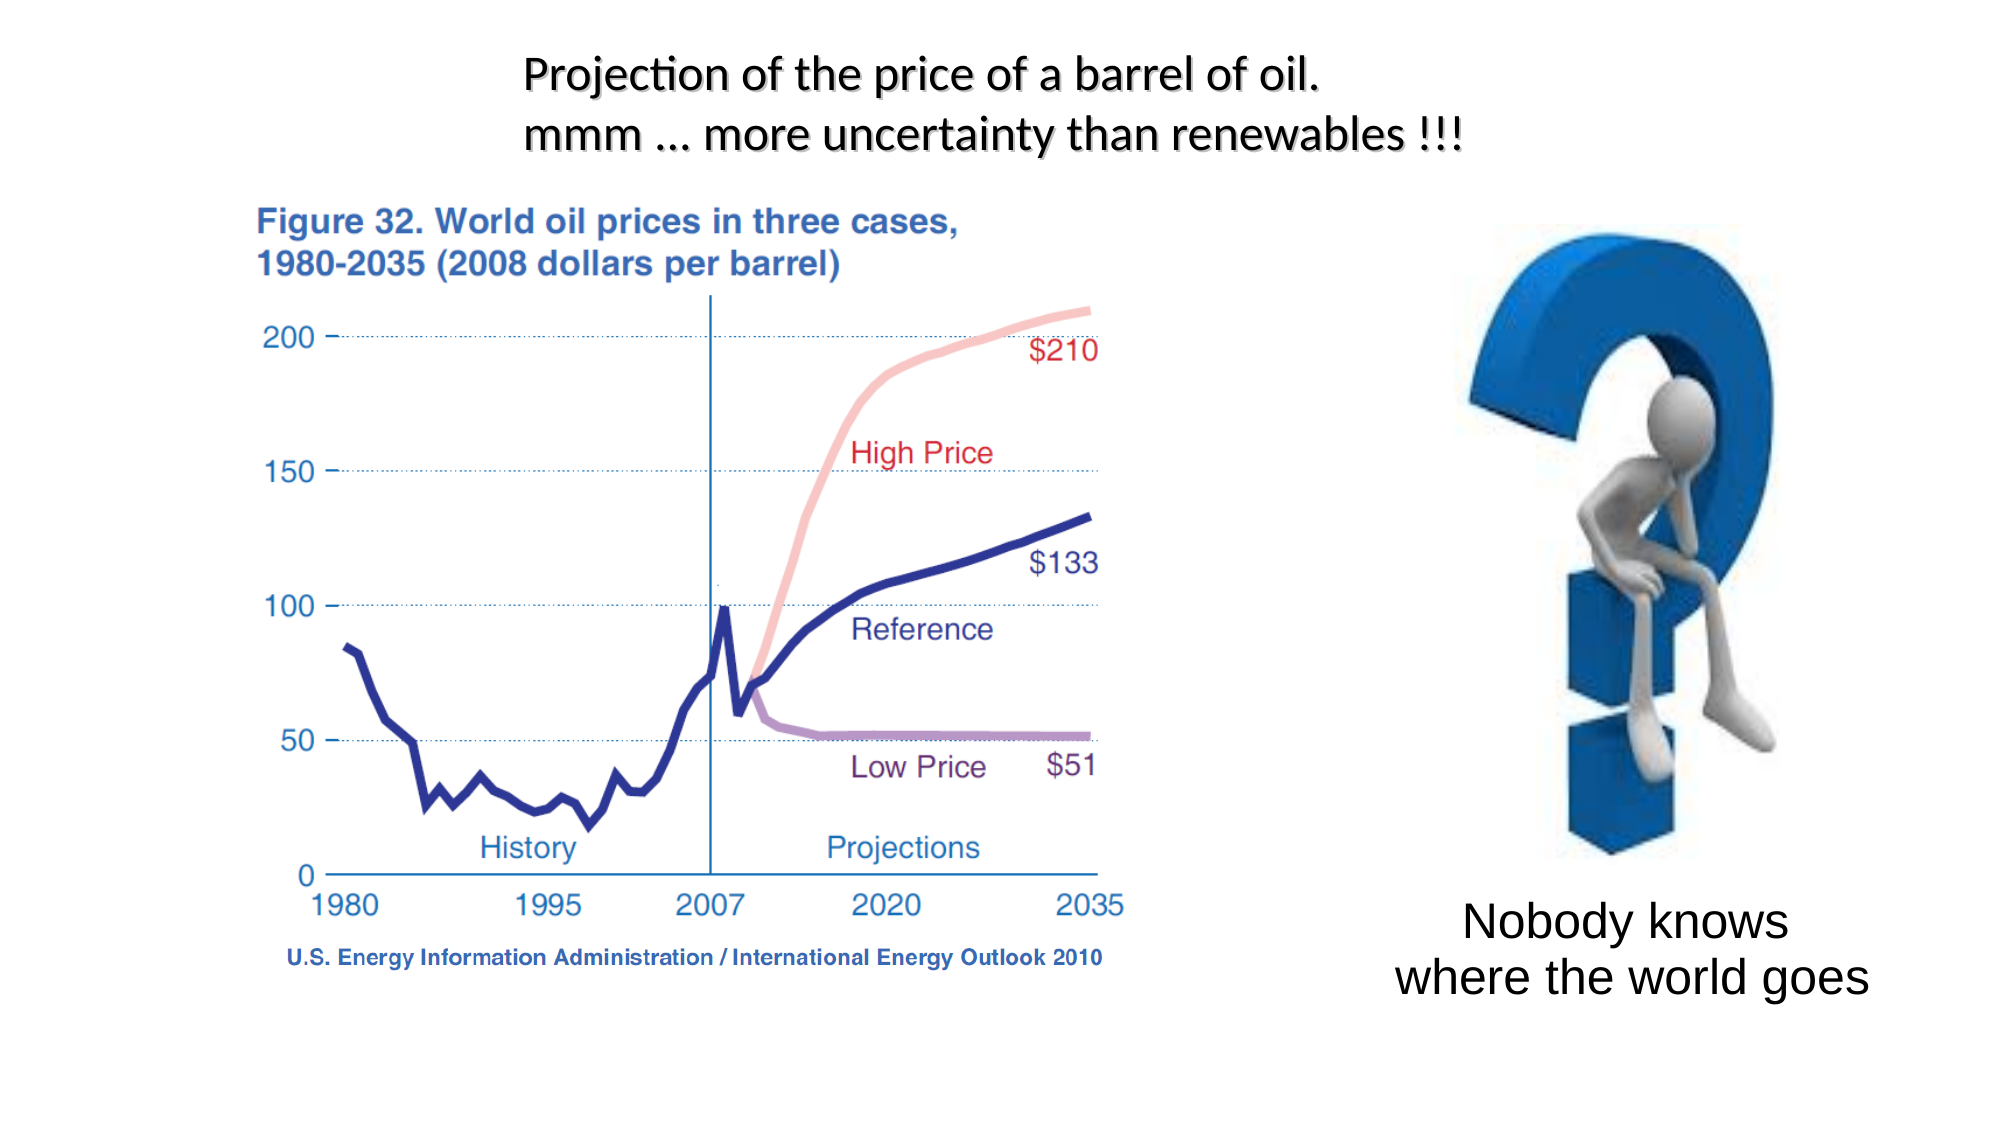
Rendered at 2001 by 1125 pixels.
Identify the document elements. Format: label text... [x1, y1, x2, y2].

text_box Nobody knows where the world goes [1322, 885, 1943, 1013]
picture [278, 942, 1111, 976]
picture [237, 196, 1134, 934]
picture [1294, 224, 1949, 866]
title Projection of the price of a barrel of oil. mmm ... more uncertainty than renewables !!! [507, 11, 1836, 189]
